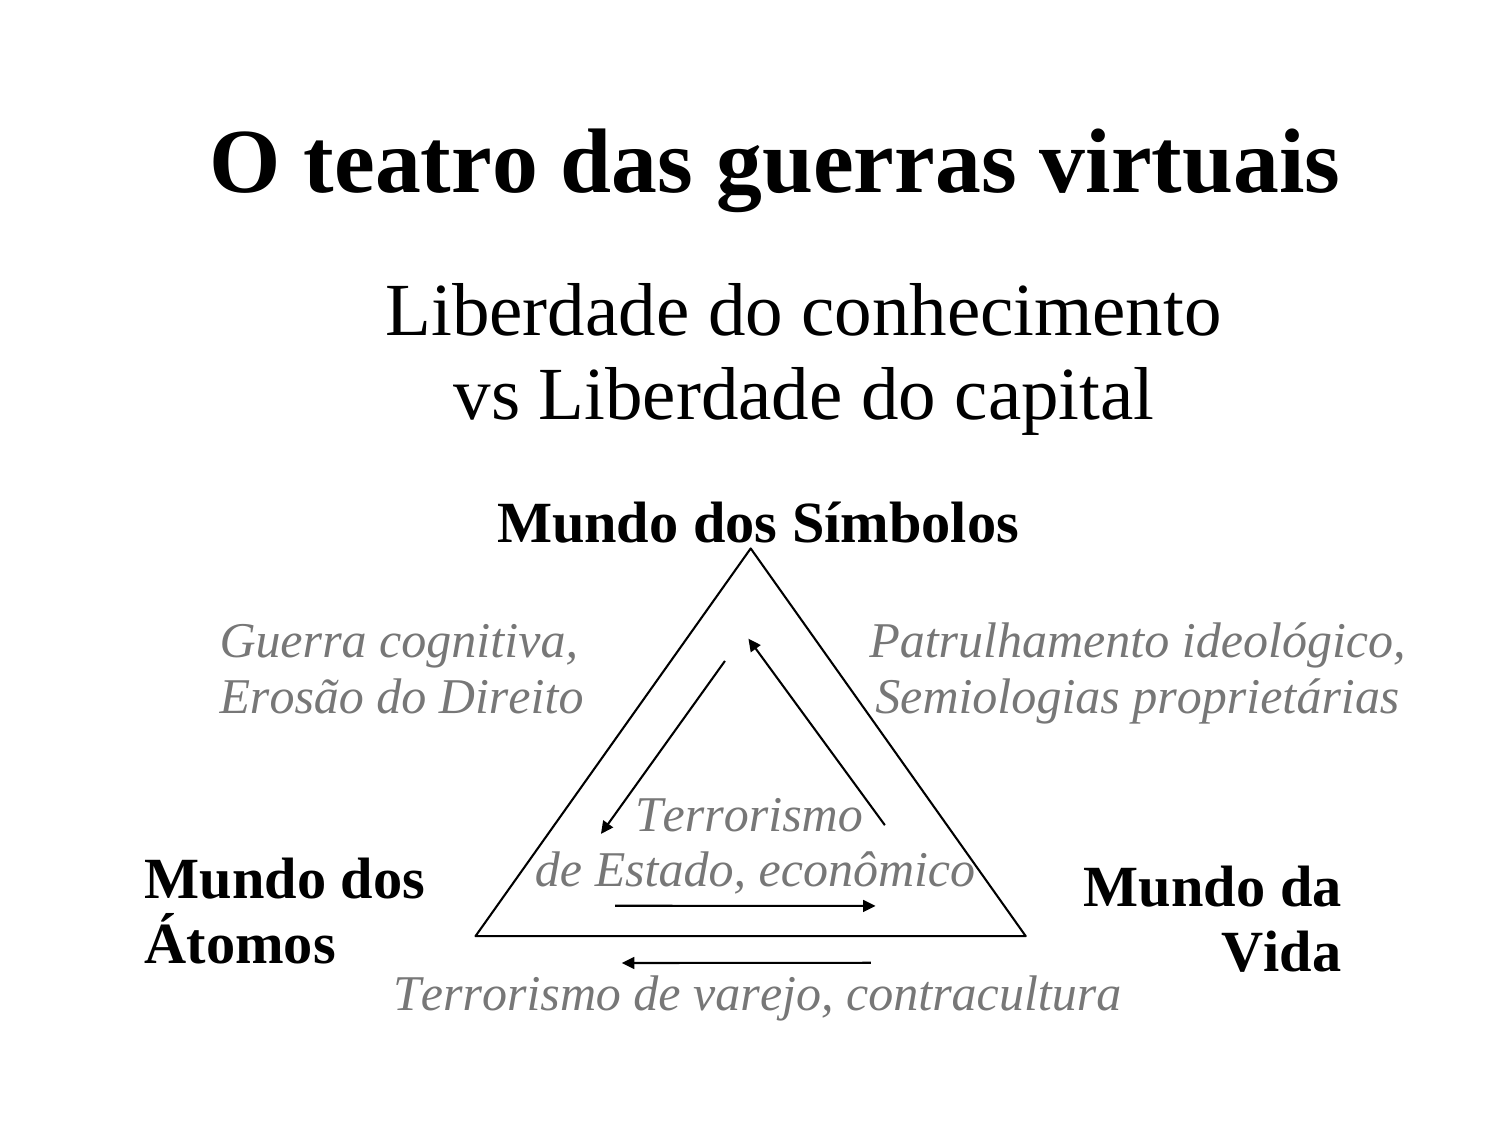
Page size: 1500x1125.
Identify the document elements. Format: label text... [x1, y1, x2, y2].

text_box Mundo dos Átomos [129, 834, 456, 991]
text_box [646, 564, 912, 775]
text_box Mundo da Vida [1068, 842, 1358, 998]
text_box Terrorismo de varejo, contracultura [255, 955, 1260, 1031]
text_box Mundo dos Símbolos [480, 478, 1036, 564]
text_box [589, 738, 667, 775]
text_box Terrorismo de Estado, econômico [498, 775, 1012, 902]
text_box Patrulhamento ideológico, Semiologias proprietárias [829, 602, 1446, 738]
text_box [475, 902, 1026, 937]
text_box Liberdade do conhecimento vs Liberdade do capital [384, 263, 1225, 432]
text_box Guerra cognitiva, Erosão do Direito [204, 602, 707, 738]
title O teatro das guerras virtuais [138, 65, 1414, 253]
